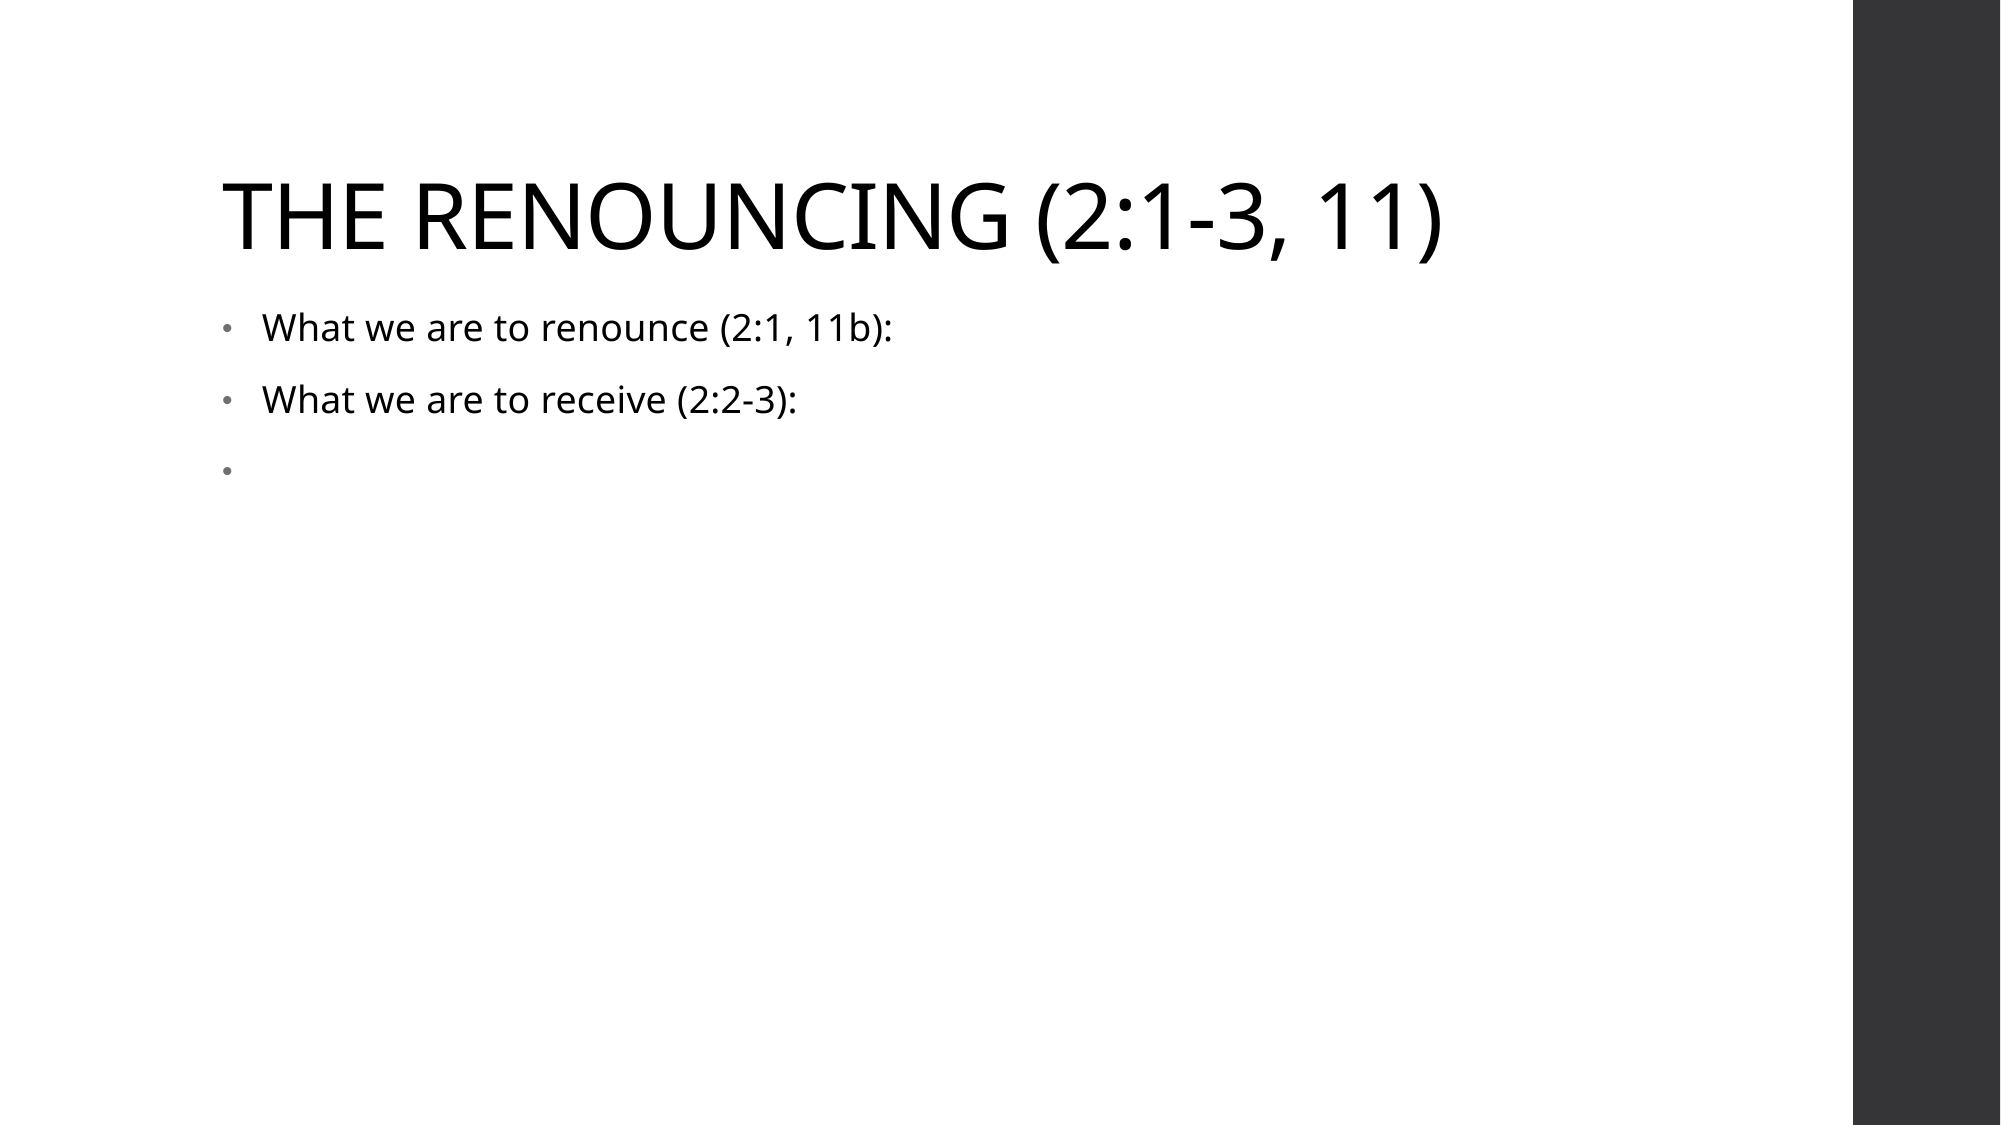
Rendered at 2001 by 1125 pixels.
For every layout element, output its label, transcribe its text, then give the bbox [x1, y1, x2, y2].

title THE RENOUNCING (2:1-3, 11) [206, 60, 1797, 278]
list What we are to renounce (2:1, 11b): What we are to receive (2:2-3): [206, 299, 1617, 1014]
